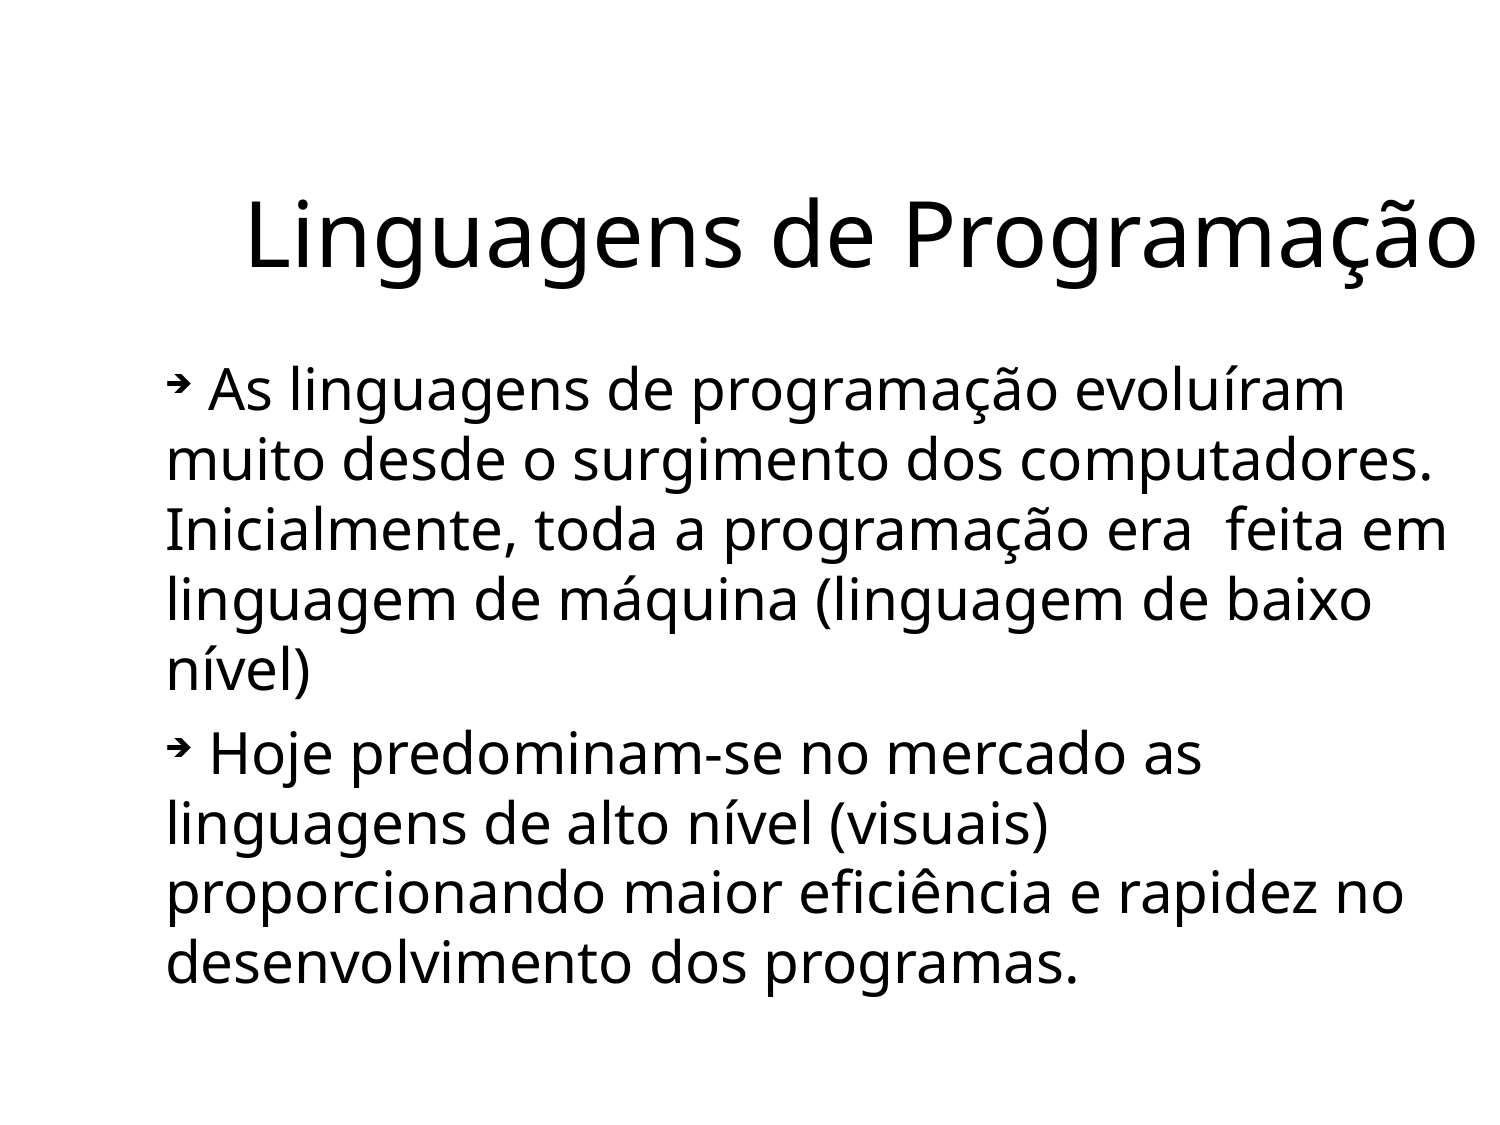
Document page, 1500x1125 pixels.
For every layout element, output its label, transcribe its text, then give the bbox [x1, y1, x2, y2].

title Linguagens de Programação [225, 137, 1500, 325]
list As linguagens de programação evoluíram muito desde o surgimento dos computadores. Inicialmente, toda a programação era feita em linguagem de máquina (linguagem de baixo nível) Hoje predominam-se no mercado as linguagens de alto nível (visuais) proporcionando maior eficiência e rapidez no desenvolvimento dos programas. [150, 344, 1500, 941]
